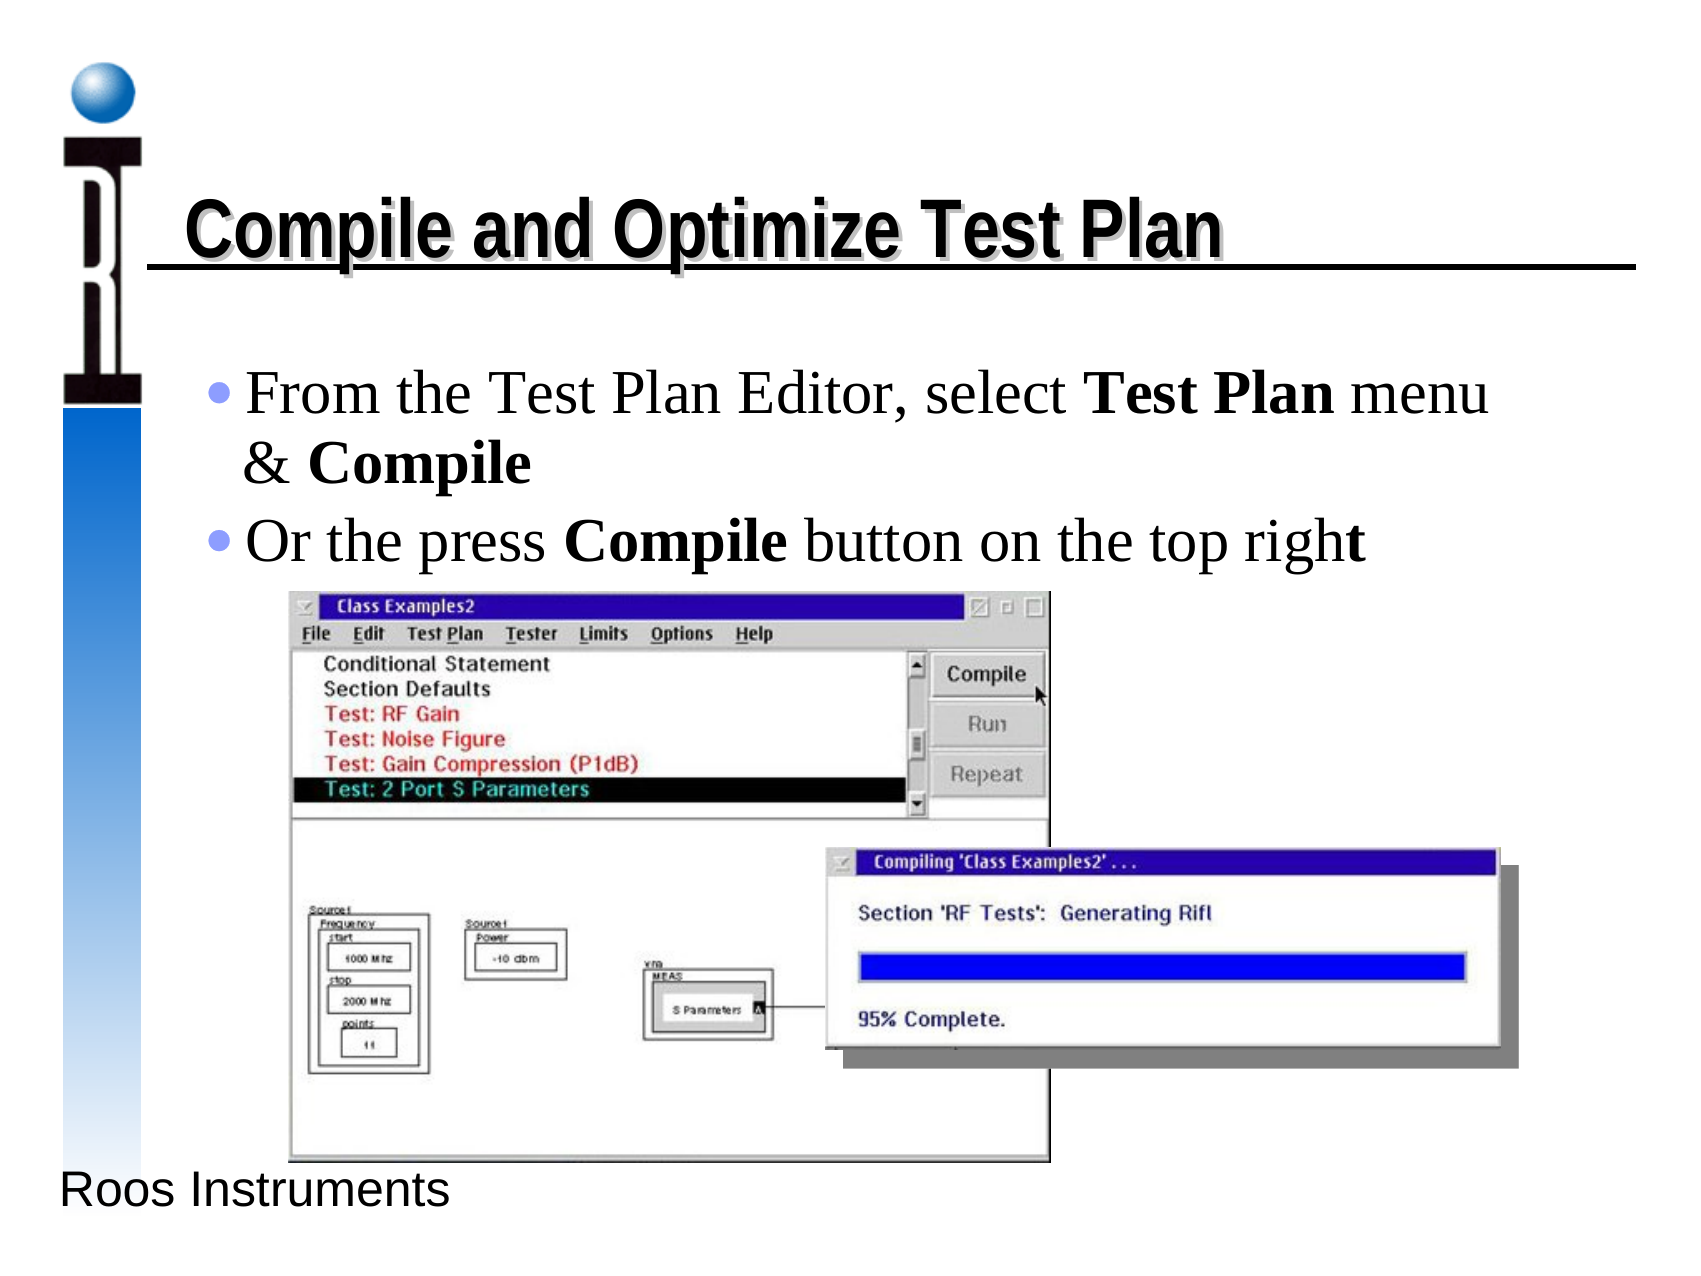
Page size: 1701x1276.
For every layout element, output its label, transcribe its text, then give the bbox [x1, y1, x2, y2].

text_box Compile and Optimize Test Plan [184, 92, 1539, 274]
picture [59, 58, 147, 411]
text_box From the Test Plan Editor, select Test Plan menu & Compile Or the press Compile button on the top right [192, 358, 1550, 581]
picture [288, 591, 1501, 1163]
